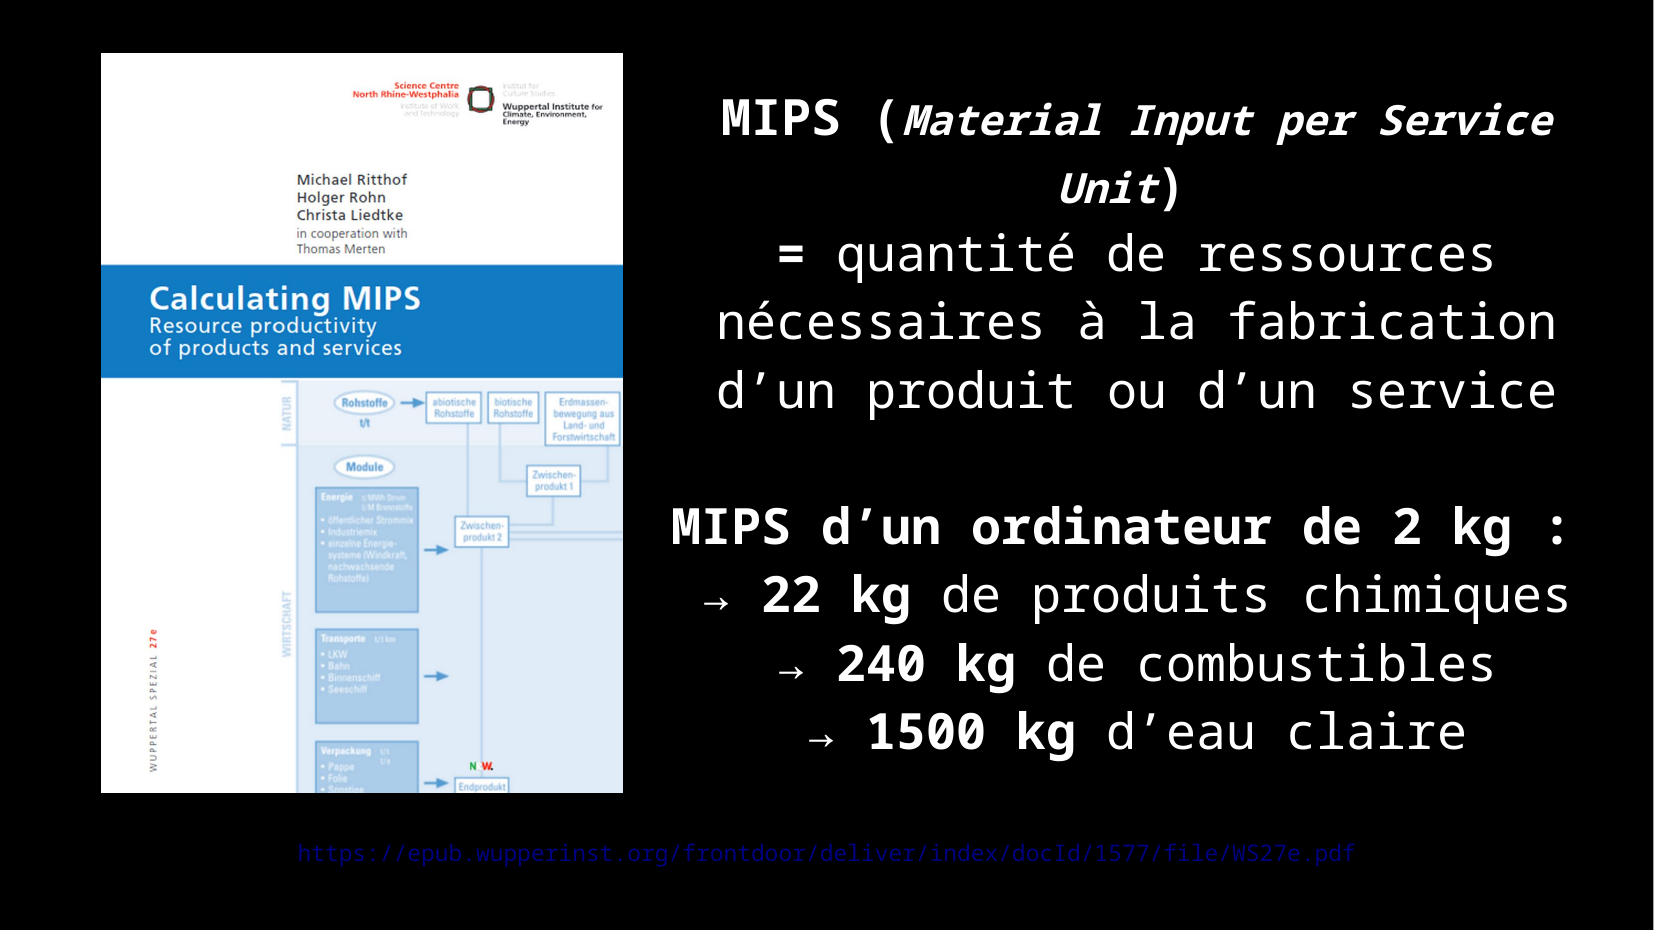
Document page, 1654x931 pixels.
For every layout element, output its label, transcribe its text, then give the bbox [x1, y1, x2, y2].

title MIPS (Material Input per Service Unit) = quantité de ressources nécessaires à la fabrication d’un produit ou d’un service MIPS d’un ordinateur de 2 kg : → 22 kg de produits chimiques → 240 kg de combustibles → 1500 kg d’eau claire [649, 0, 1625, 849]
title https://epub.wupperinst.org/frontdoor/deliver/index/docId/1577/file/WS27e.pdf [82, 775, 1571, 931]
picture [101, 53, 623, 793]
